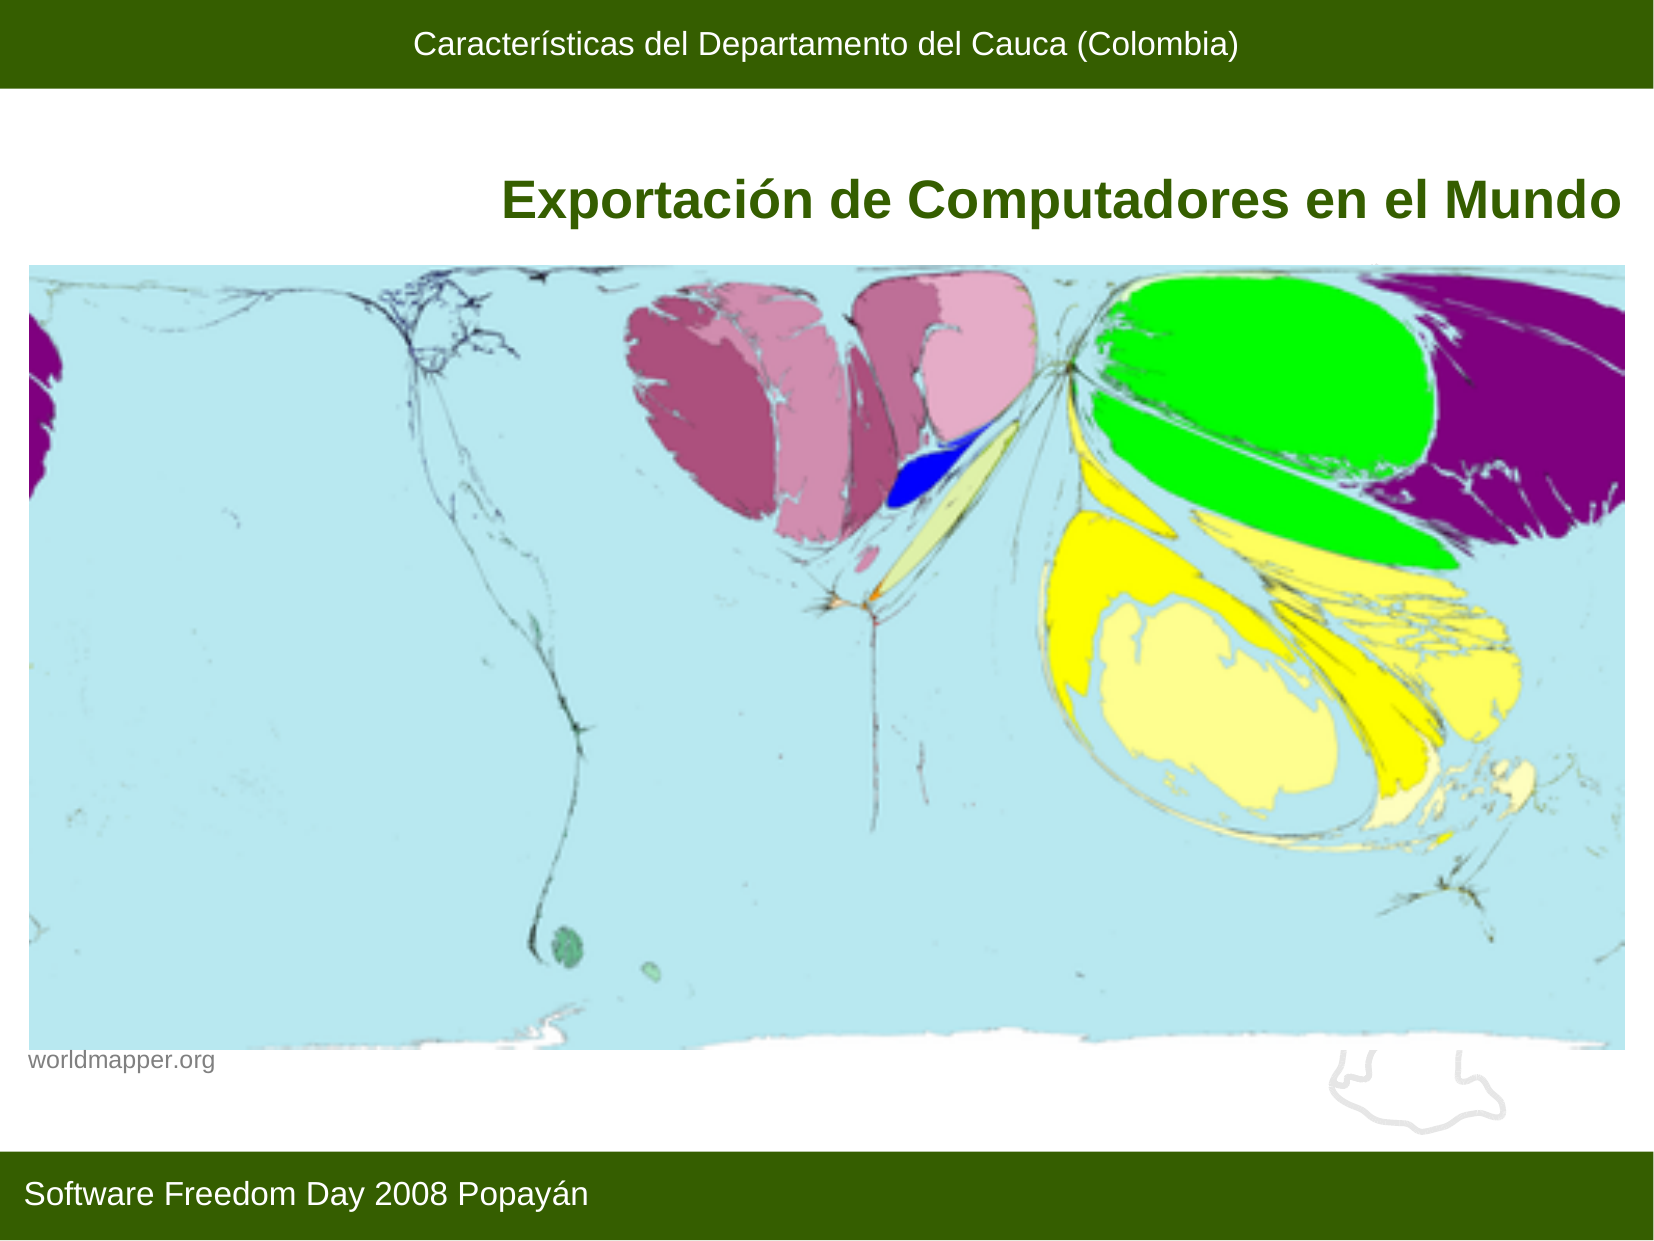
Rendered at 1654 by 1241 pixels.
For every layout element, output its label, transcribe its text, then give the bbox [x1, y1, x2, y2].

title Exportación de Computadores en el Mundo [147, 147, 1625, 252]
picture [29, 265, 1625, 1051]
text_box worldmapper.org [28, 1045, 214, 1074]
